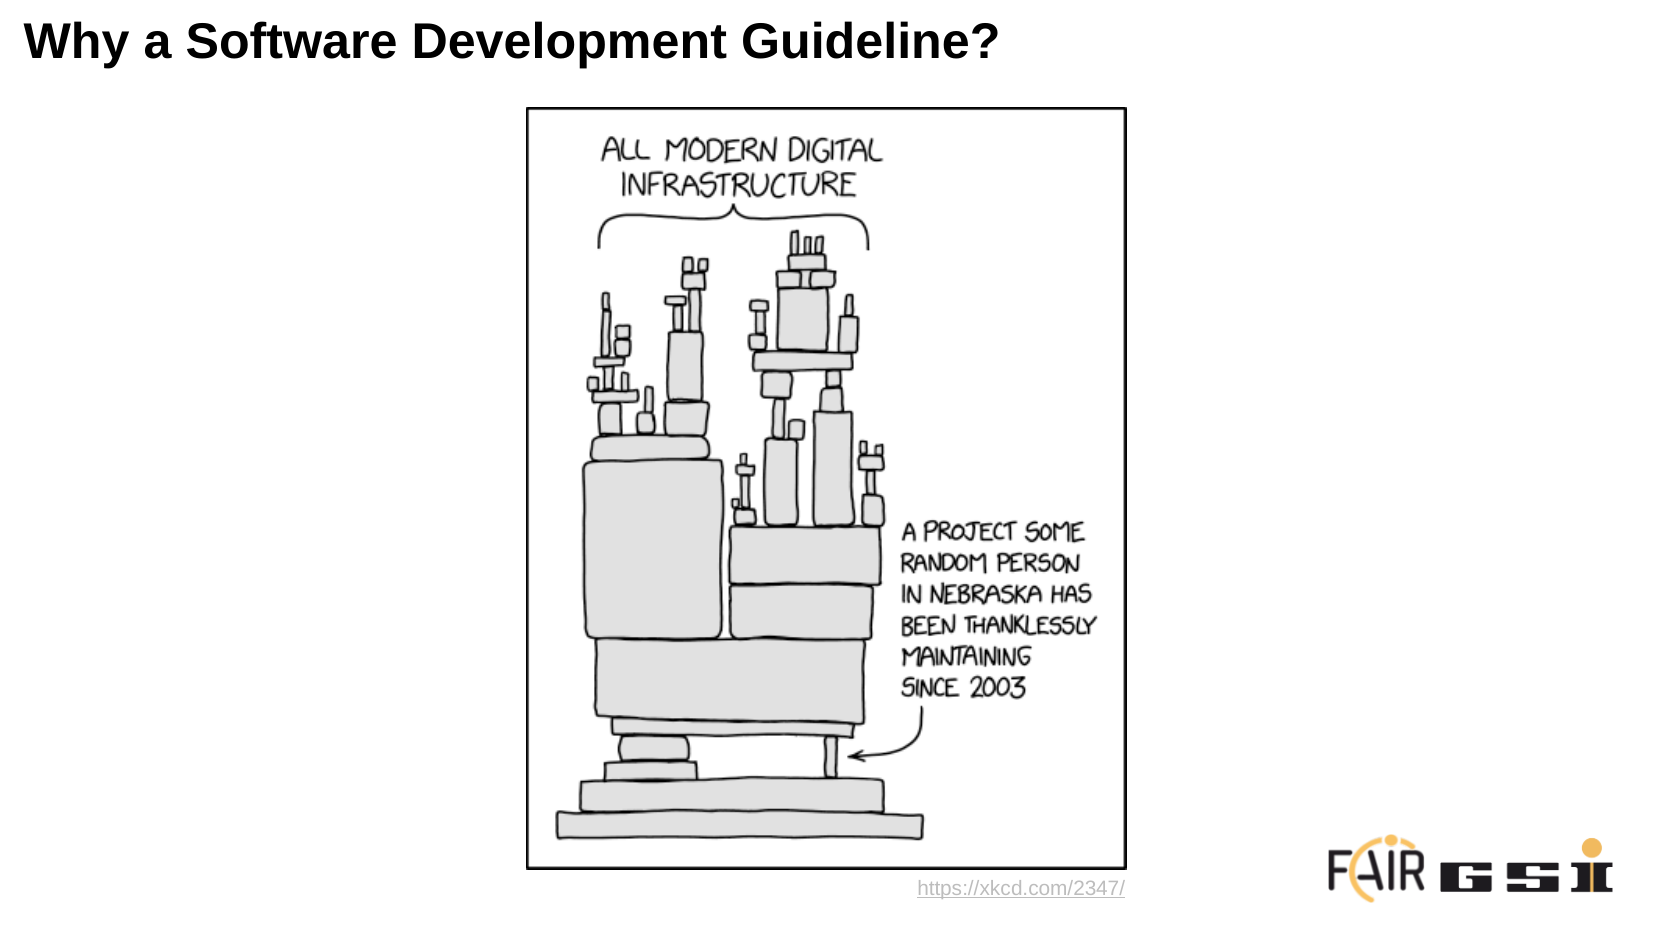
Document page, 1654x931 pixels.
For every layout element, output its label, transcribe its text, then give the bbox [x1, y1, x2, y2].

picture [1439, 836, 1615, 895]
picture [526, 107, 1127, 870]
text_box https://xkcd.com/2347/ [902, 869, 1140, 908]
picture [1328, 833, 1425, 904]
title Why a Software Development Guideline? [23, 5, 1638, 77]
